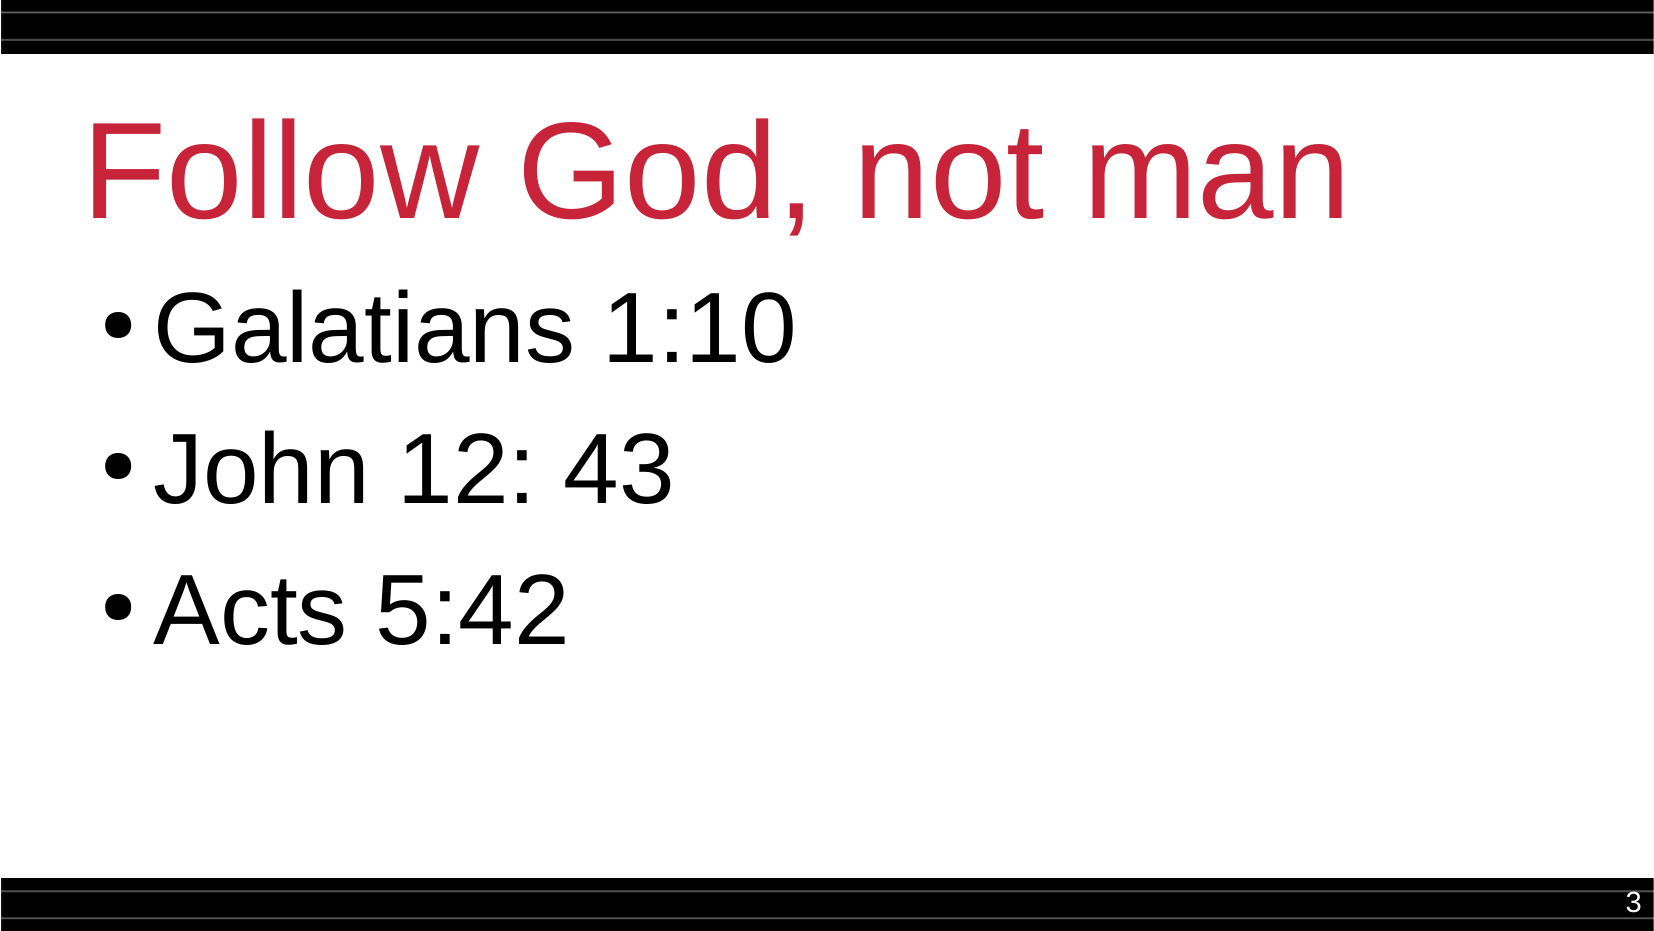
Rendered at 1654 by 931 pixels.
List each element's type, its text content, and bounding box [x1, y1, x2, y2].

picture [1, 0, 1654, 54]
picture [1, 878, 1654, 931]
title Follow God, not man [82, 92, 1571, 249]
list Galatians 1:10 John 12: 43 Acts 5:42 [82, 271, 1571, 851]
